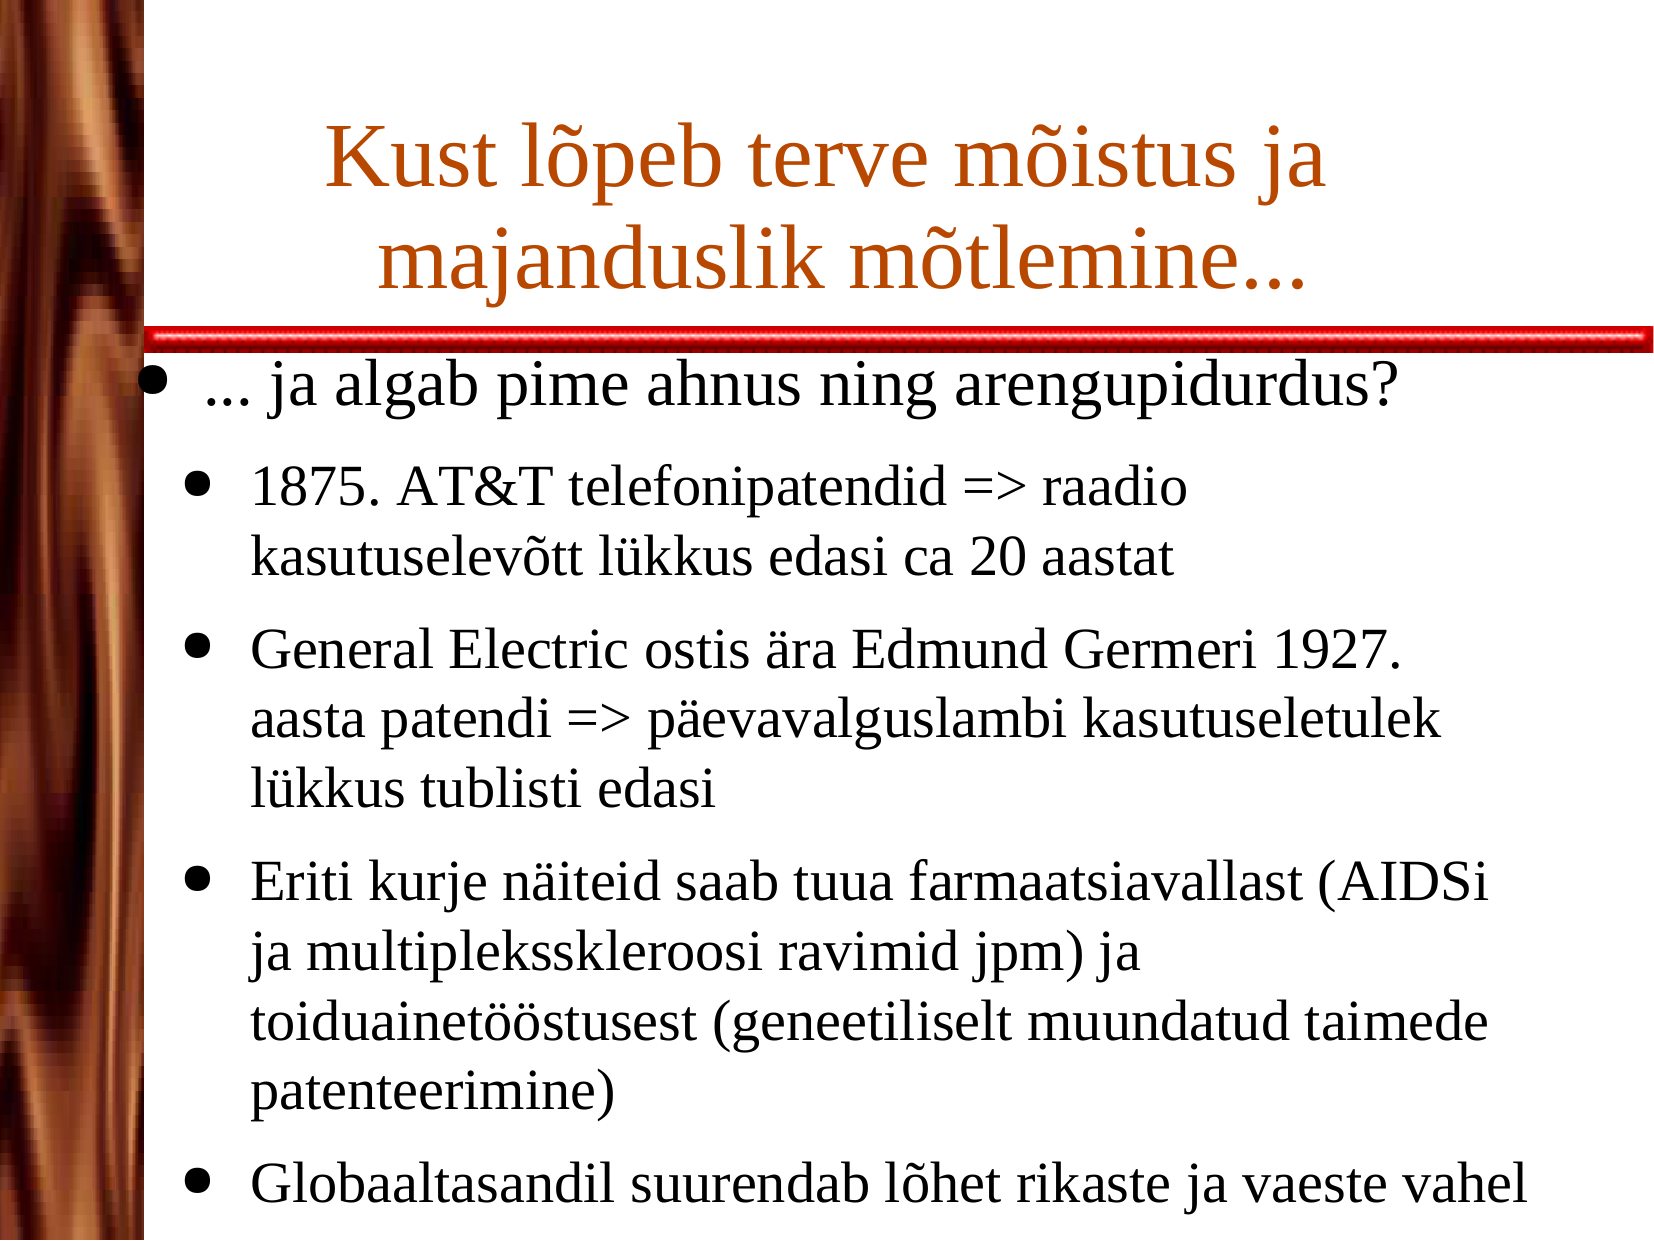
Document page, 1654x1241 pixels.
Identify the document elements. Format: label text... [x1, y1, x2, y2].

list ... ja algab pime ahnus ning arengupidurdus? 1875. AT&T telefonipatendid => raadio kasutuselevõtt lükkus edasi ca 20 aastat General Electric ostis ära Edmund Germeri 1927. aasta patendi => päevavalguslambi kasutuseletulek lükkus tublisti edasi Eriti kurje näiteid saab tuua farmaatsiavallast (AIDSi ja multipleksskleroosi ravimid jpm) ja toiduainetööstusest (geneetiliselt muundatud taimede patenteerimine) Globaaltasandil suurendab lõhet rikaste ja vaeste vahel [121, 344, 1533, 1215]
picture [0, 0, 1654, 1240]
title Kust lõpeb terve mõistus ja majanduslik mõtlemine... [121, 100, 1533, 312]
